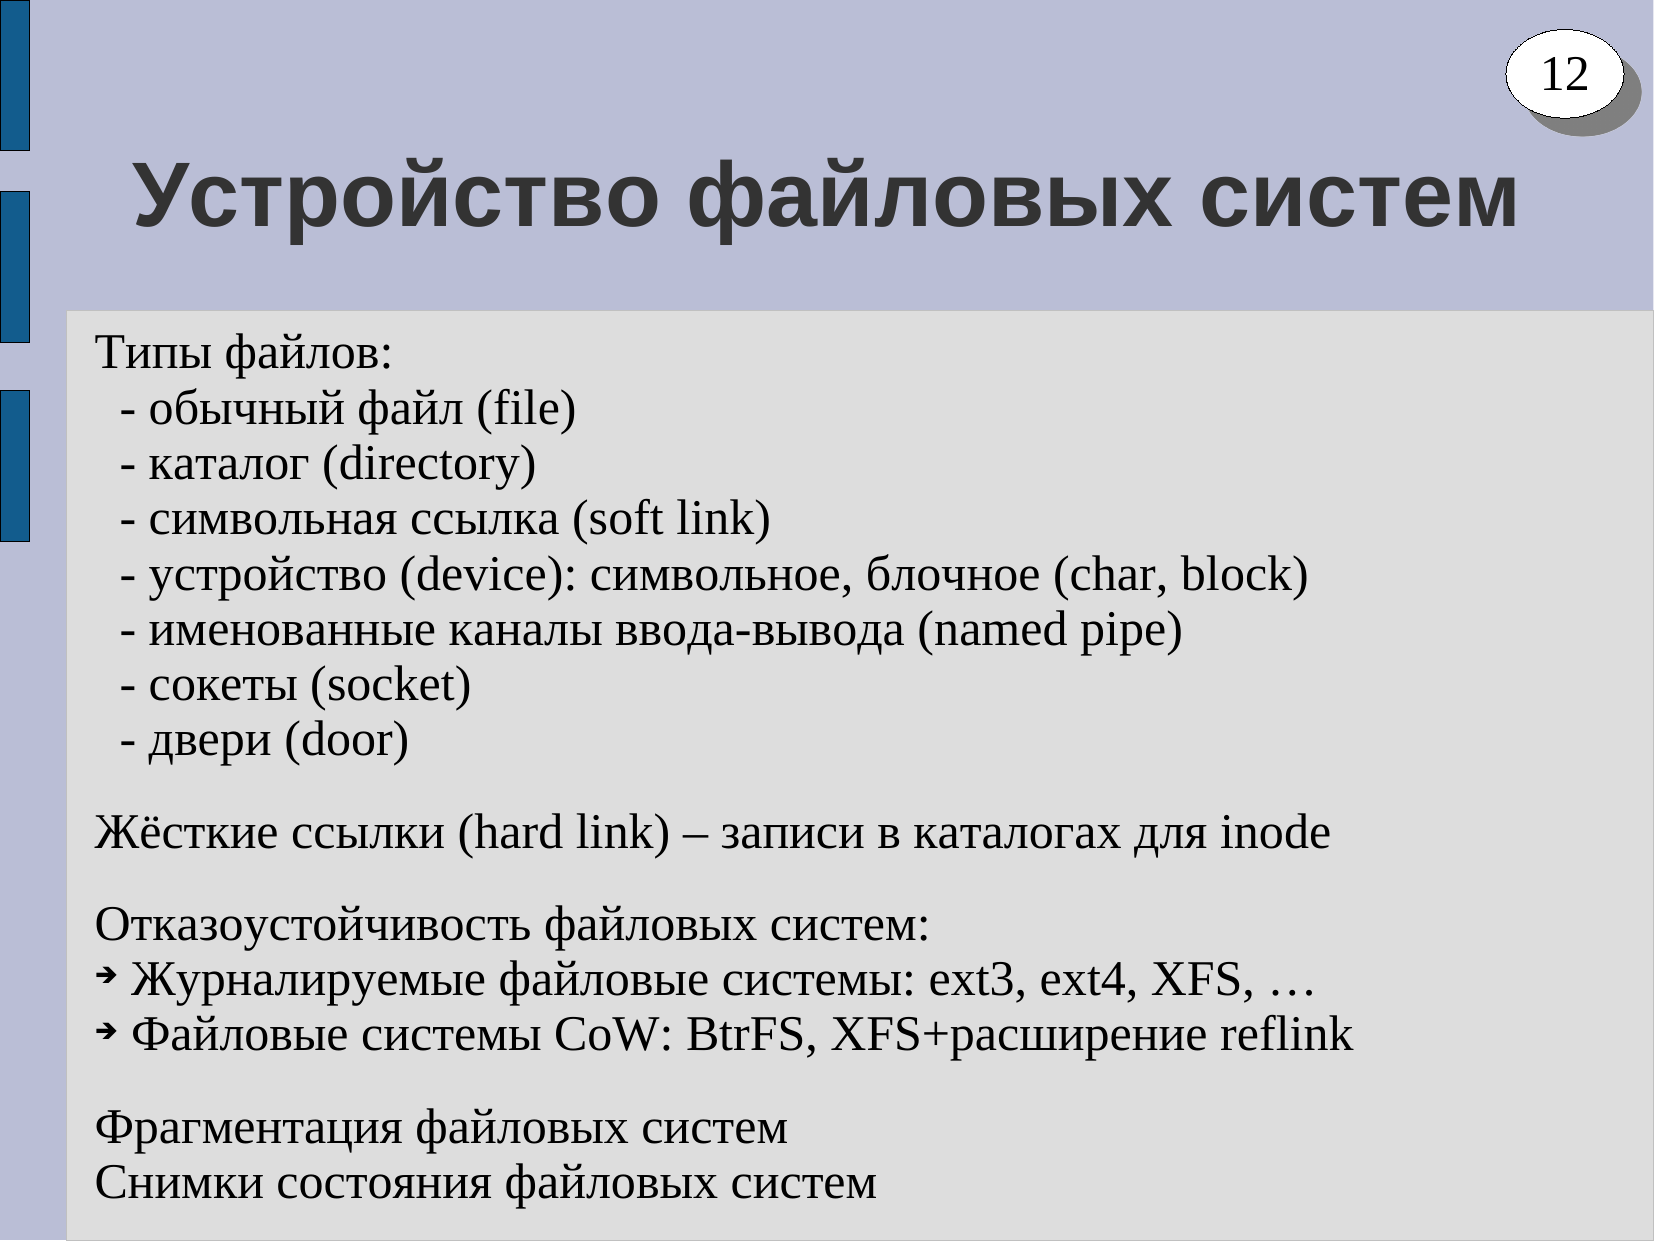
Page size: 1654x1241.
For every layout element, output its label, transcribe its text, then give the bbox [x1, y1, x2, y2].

text_box 12 [1505, 29, 1625, 119]
text_box Типы файлов: - обычный файл (file) - каталог (directory) - символьная ссылка (soft link) - устройство (device): символьное, блочное (char, block) - именованные каналы ввода-вывода (named pipe) - сокеты (socket) - двери (door) Жёсткие ссылки (hard link) – записи в каталогах для inode Отказоустойчивость файловых систем: Журналируемые файловые системы: ext3, ext4, XFS, … Файловые системы CoW: BtrFS, XFS+расширение reflink Фрагментация файловых систем Снимки состояния файловых систем [94, 324, 1601, 1241]
title Устройство файловых систем [121, 91, 1534, 299]
